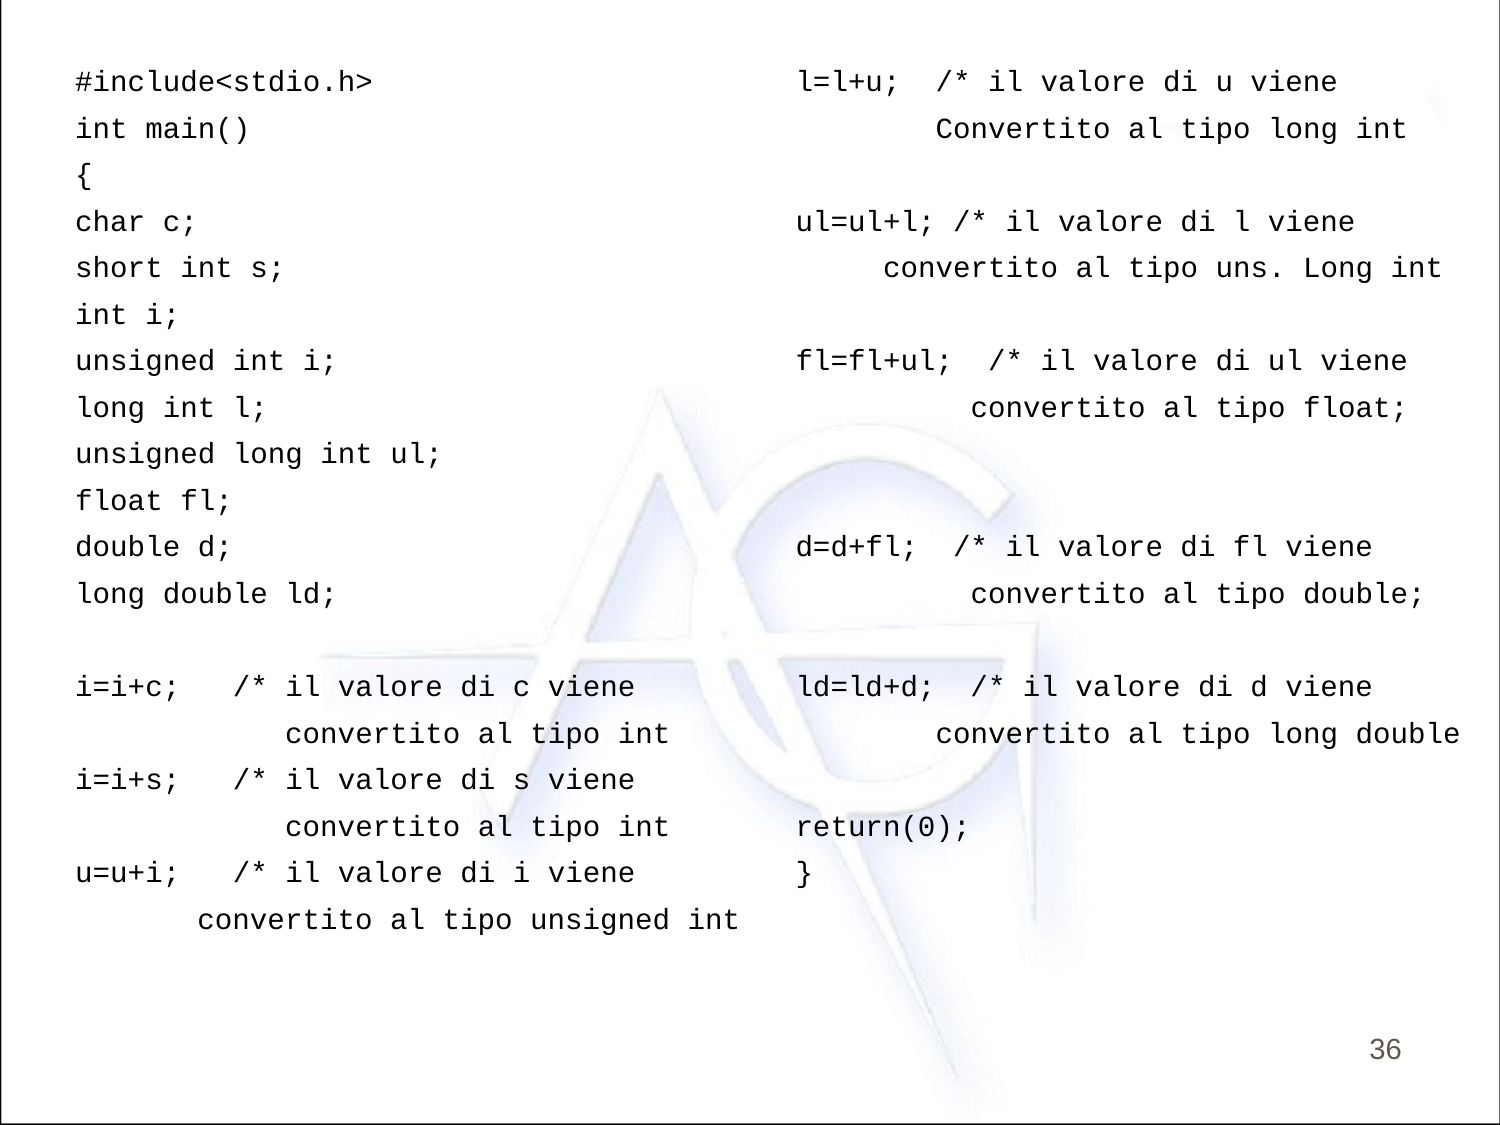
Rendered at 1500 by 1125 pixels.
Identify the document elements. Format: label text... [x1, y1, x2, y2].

picture [0, 0, 1500, 1125]
list #include<stdio.h> int main() { char c; short int s; int i; unsigned int i; long int l; unsigned long int ul; float fl; double d; long double ld; i=i+c; /* il valore di c viene convertito al tipo int i=i+s; /* il valore di s viene convertito al tipo int u=u+i; /* il valore di i viene convertito al tipo unsigned int [75, 67, 751, 985]
list l=l+u; /* il valore di u viene Convertito al tipo long int ul=ul+l; /* il valore di l viene convertito al tipo uns. Long int fl=fl+ul; /* il valore di ul viene convertito al tipo float; d=d+fl; /* il valore di fl viene convertito al tipo double; ld=ld+d; /* il valore di d viene convertito al tipo long double return(0); } [795, 67, 1471, 892]
